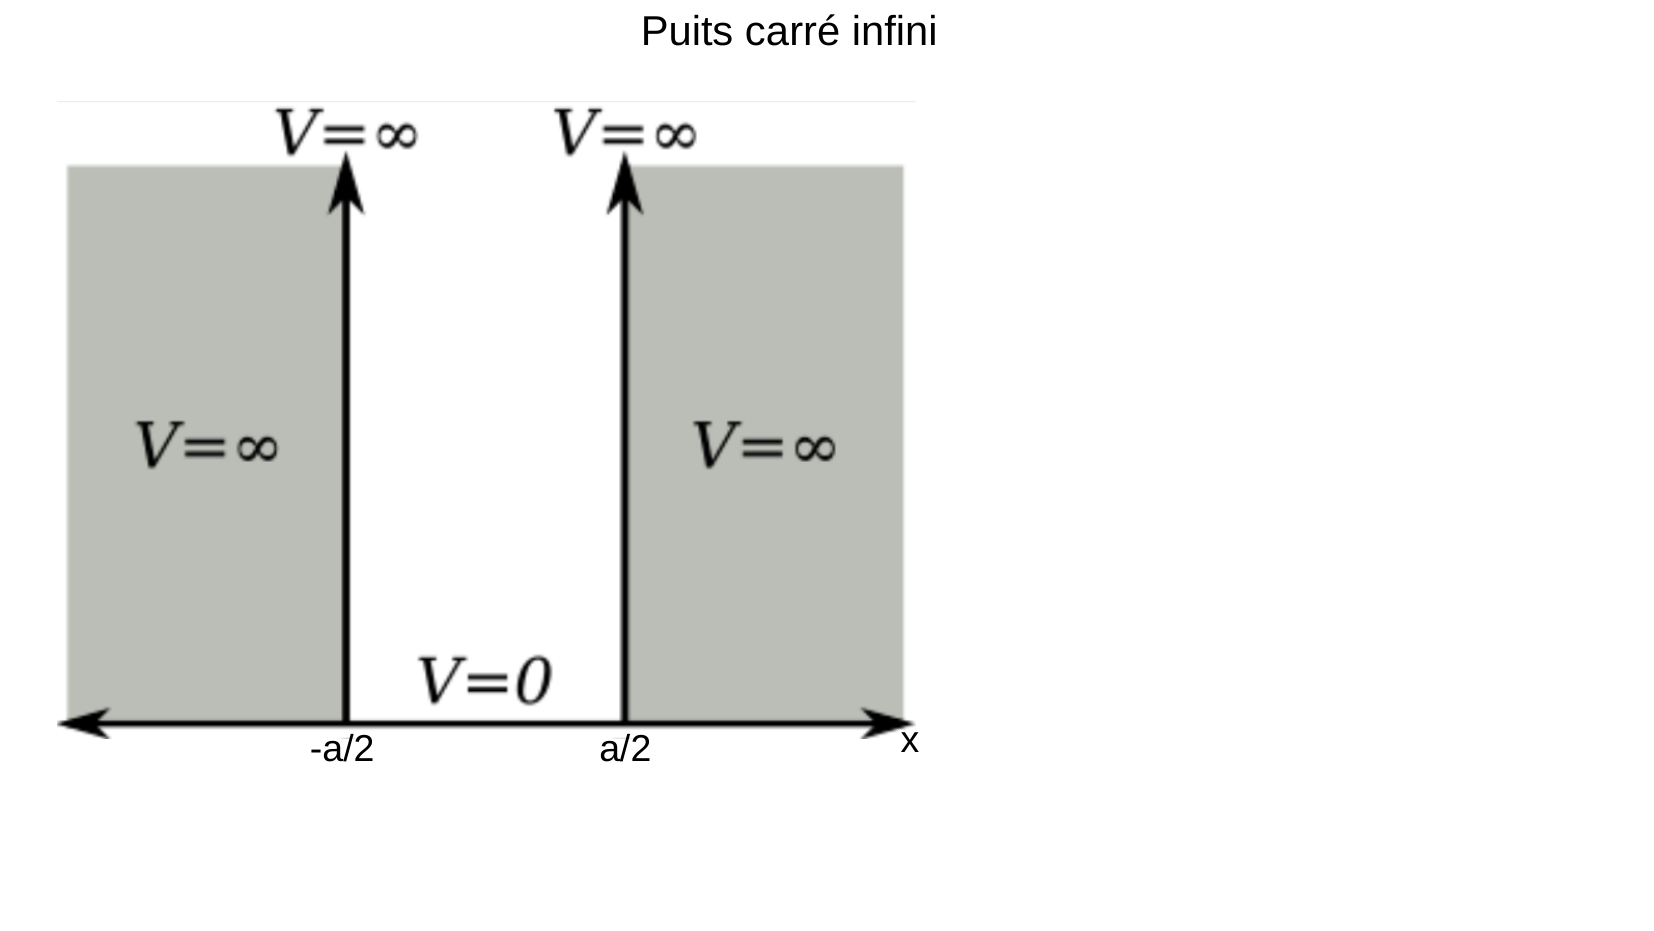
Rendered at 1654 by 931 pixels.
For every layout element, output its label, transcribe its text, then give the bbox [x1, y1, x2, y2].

text_box -a/2 [295, 720, 502, 778]
picture [57, 101, 916, 739]
text_box x [885, 710, 945, 768]
text_box Puits carré infini [625, 0, 981, 62]
text_box a/2 [584, 720, 792, 778]
